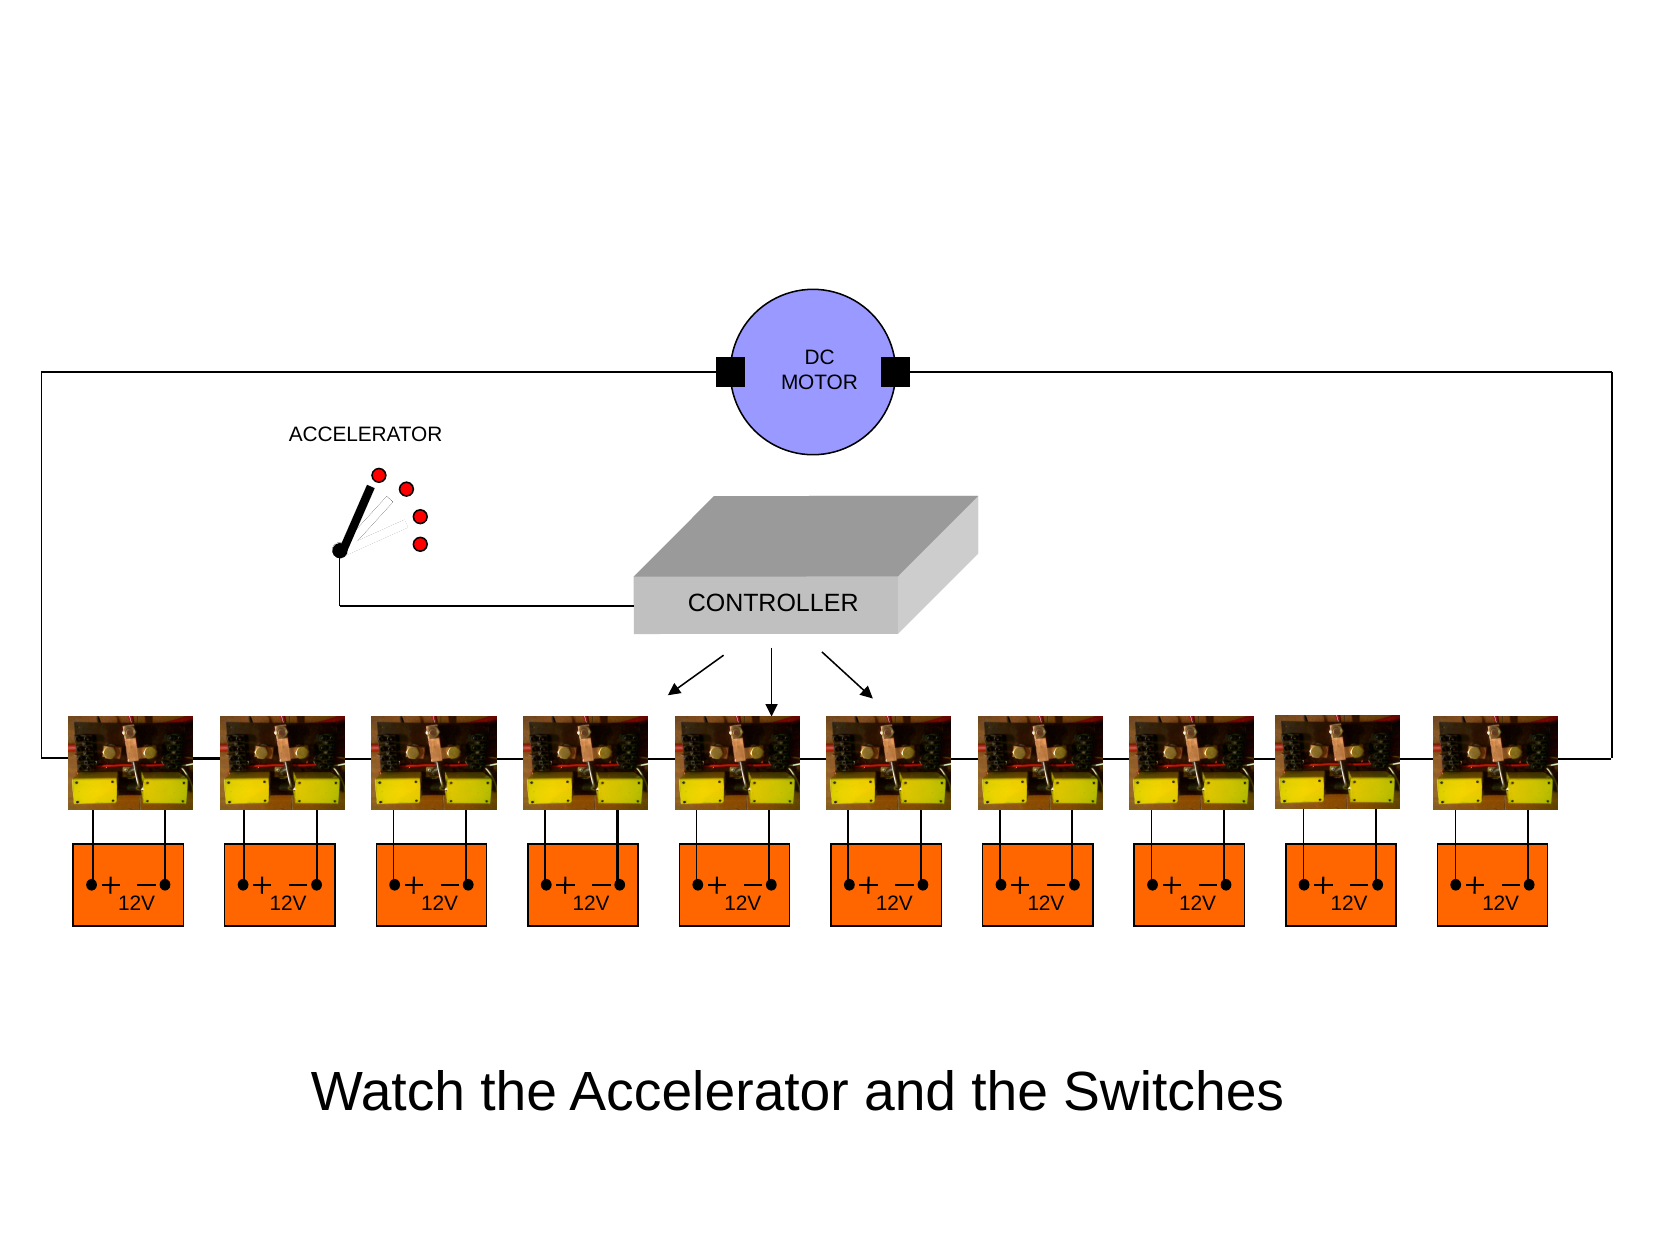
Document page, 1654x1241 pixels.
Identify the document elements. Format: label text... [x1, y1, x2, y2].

text_box Watch the Accelerator and the Switches [276, 1047, 1301, 1129]
text_box DC MOTOR [758, 336, 873, 402]
text_box 12V [550, 881, 625, 923]
text_box [376, 843, 487, 926]
picture [1129, 716, 1254, 810]
text_box [679, 843, 790, 926]
text_box 12V [1460, 881, 1534, 923]
picture [1433, 716, 1558, 810]
picture [220, 716, 345, 810]
picture [978, 716, 1103, 810]
text_box [1285, 843, 1397, 926]
text_box 12V [247, 881, 322, 923]
text_box [371, 468, 386, 483]
text_box [1134, 843, 1245, 926]
text_box 12V [96, 881, 170, 923]
text_box 12V [702, 881, 777, 923]
picture [1275, 715, 1400, 809]
picture [68, 716, 193, 810]
picture [675, 716, 800, 810]
text_box [399, 482, 414, 497]
text_box [73, 843, 184, 926]
text_box [982, 843, 1093, 926]
picture [371, 716, 497, 810]
text_box 12V [1308, 881, 1383, 923]
picture [826, 716, 951, 810]
text_box 12V [1005, 881, 1080, 923]
text_box [333, 543, 347, 558]
text_box [831, 843, 942, 926]
text_box [413, 537, 428, 552]
text_box 12V [399, 881, 473, 923]
picture [523, 716, 648, 810]
text_box [224, 843, 335, 926]
text_box [716, 289, 910, 455]
text_box [527, 843, 639, 926]
text_box [1437, 843, 1548, 926]
text_box CONTROLLER [664, 578, 874, 625]
text_box [413, 509, 428, 524]
text_box 12V [853, 881, 928, 923]
text_box ACCELERATOR [266, 413, 458, 454]
text_box [633, 495, 979, 635]
text_box 12V [1157, 881, 1231, 923]
